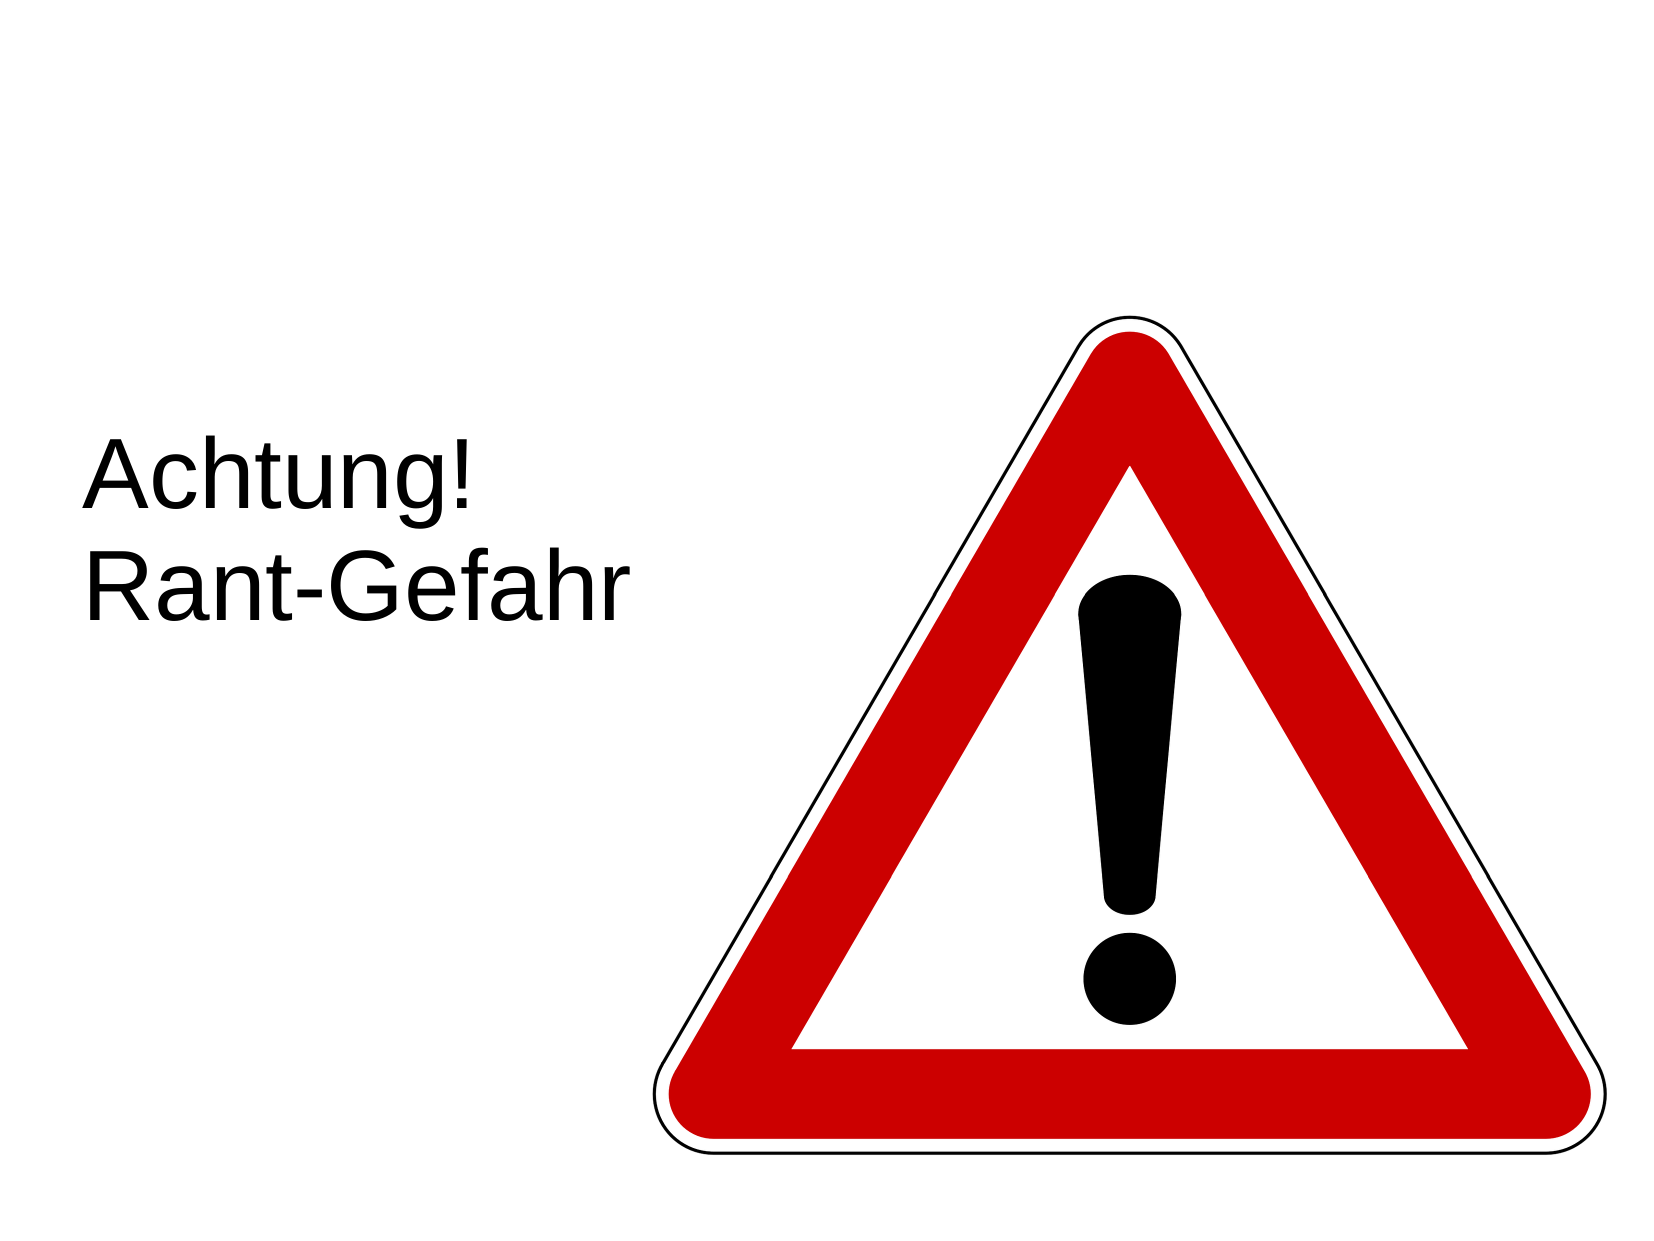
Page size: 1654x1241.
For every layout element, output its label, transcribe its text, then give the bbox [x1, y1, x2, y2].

subtitle Achtung! Rant-Gefahr [82, 49, 1571, 1010]
picture [649, 312, 1610, 1158]
